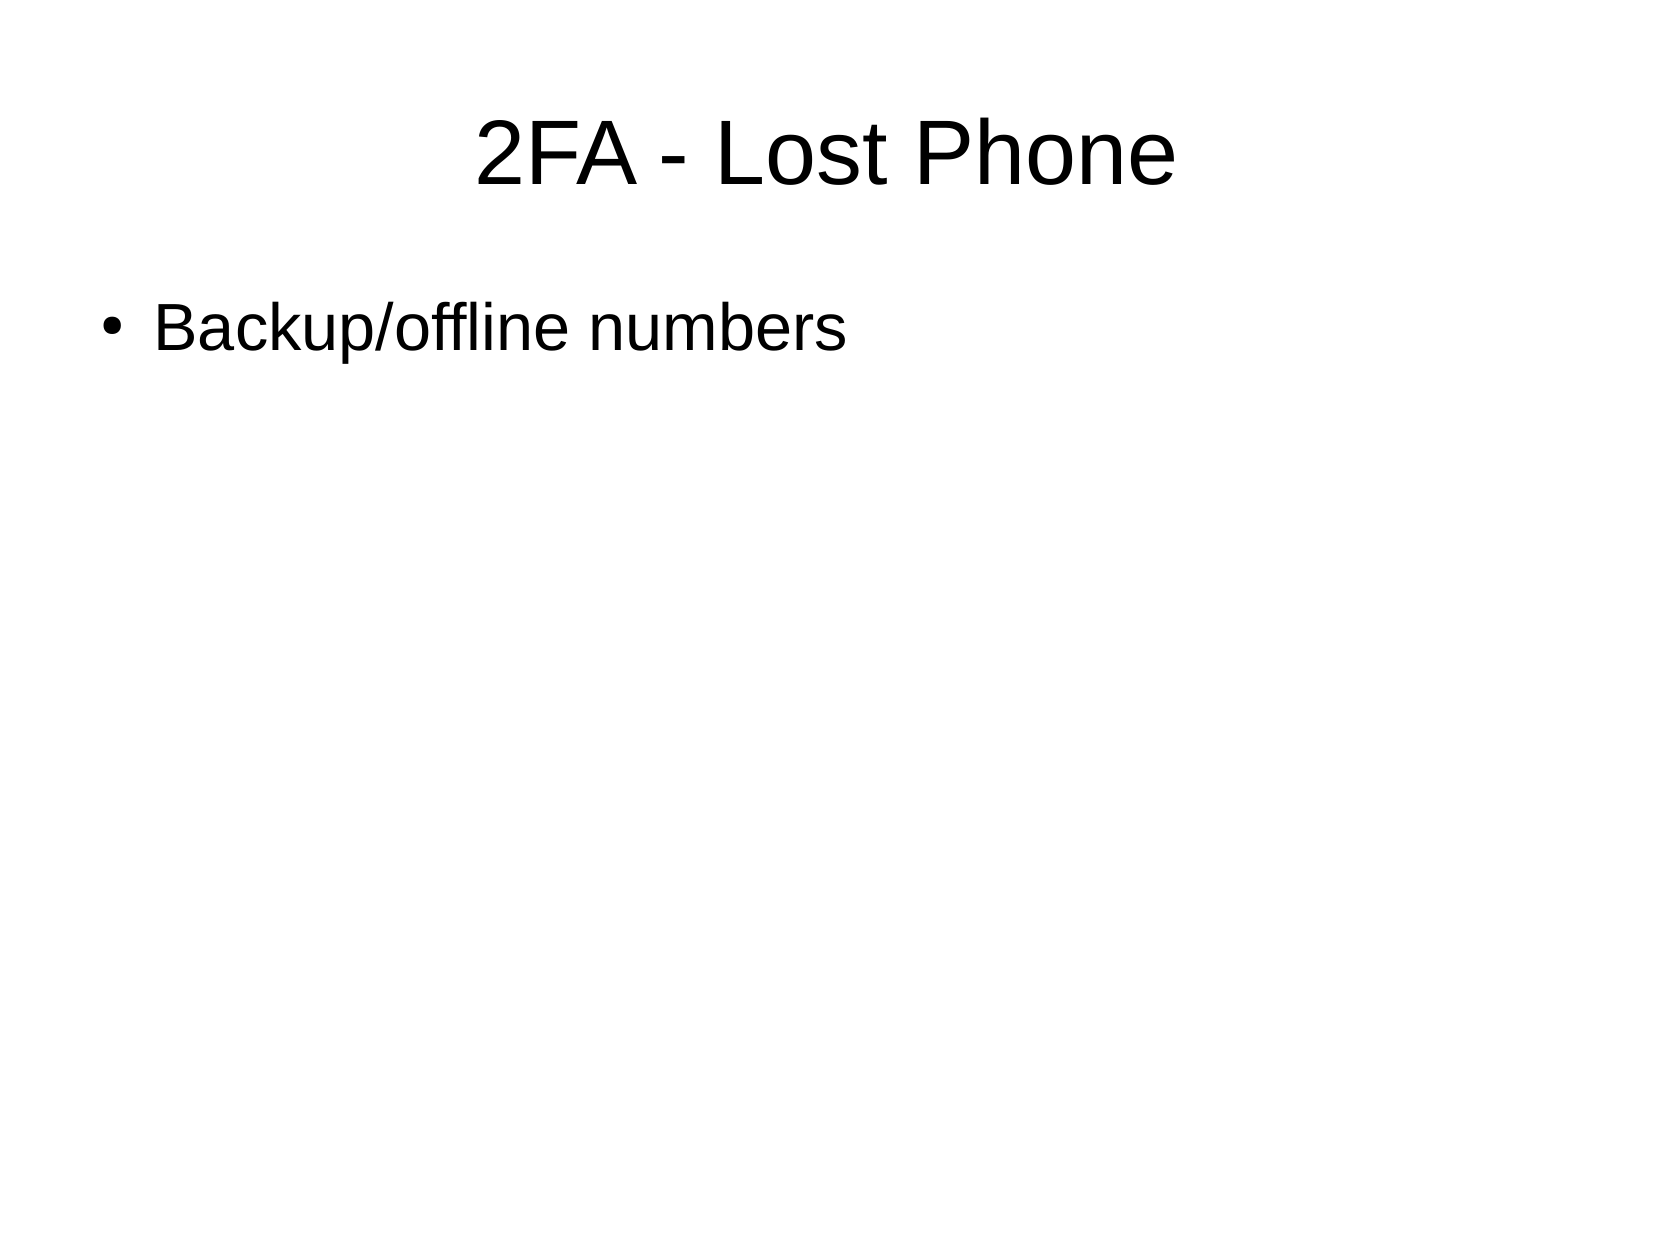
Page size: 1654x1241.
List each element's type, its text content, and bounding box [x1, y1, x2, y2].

title 2FA - Lost Phone [82, 49, 1571, 257]
list Backup/offline numbers [82, 290, 1538, 1010]
